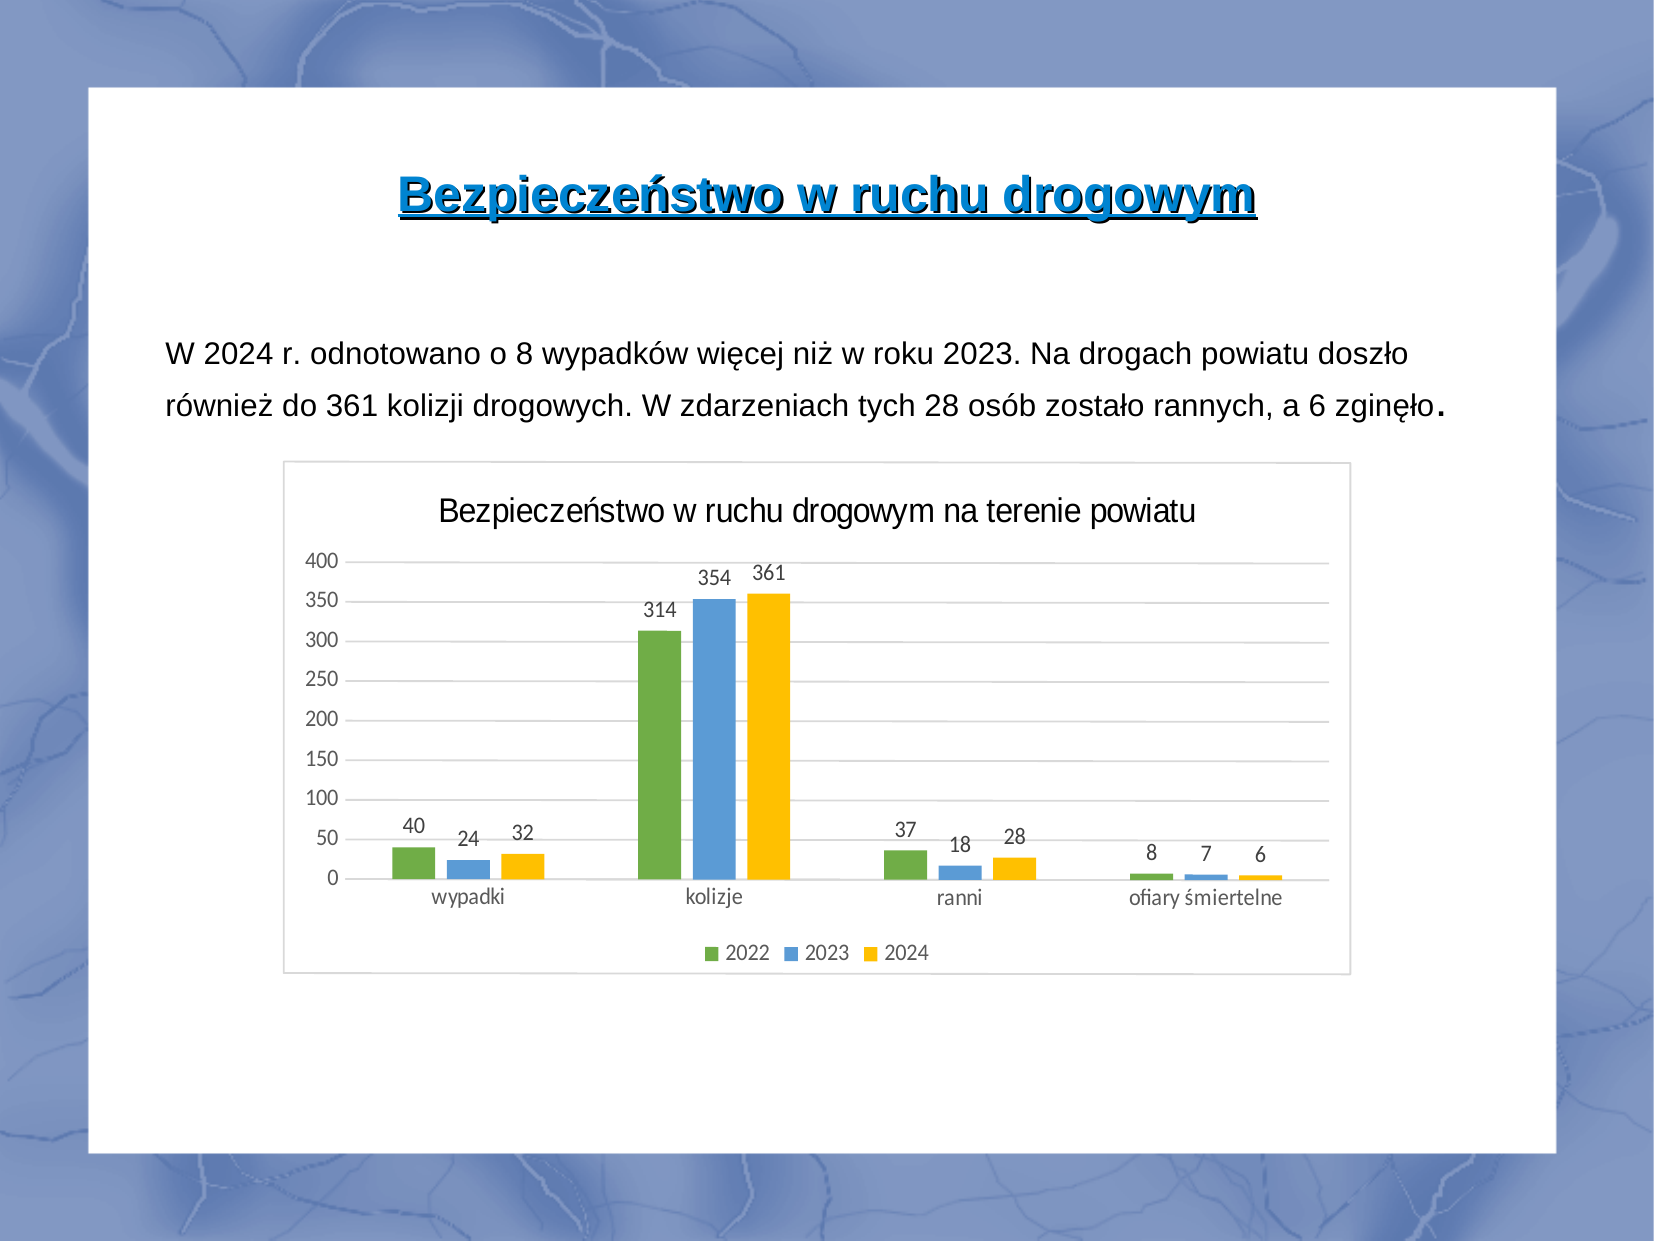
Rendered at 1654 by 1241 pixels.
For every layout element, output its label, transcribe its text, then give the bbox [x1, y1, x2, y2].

picture [0, 0, 1654, 1241]
list W 2024 r. odnotowano o 8 wypadków więcej niż w roku 2023. Na drogach powiatu doszło również do 361 kolizji drogowych. W zdarzeniach tych 28 osób zostało rannych, a 6 zginęło. [165, 318, 1524, 852]
title Bezpieczeństwo w ruchu drogowym [118, 90, 1536, 298]
chart [282, 460, 1352, 976]
